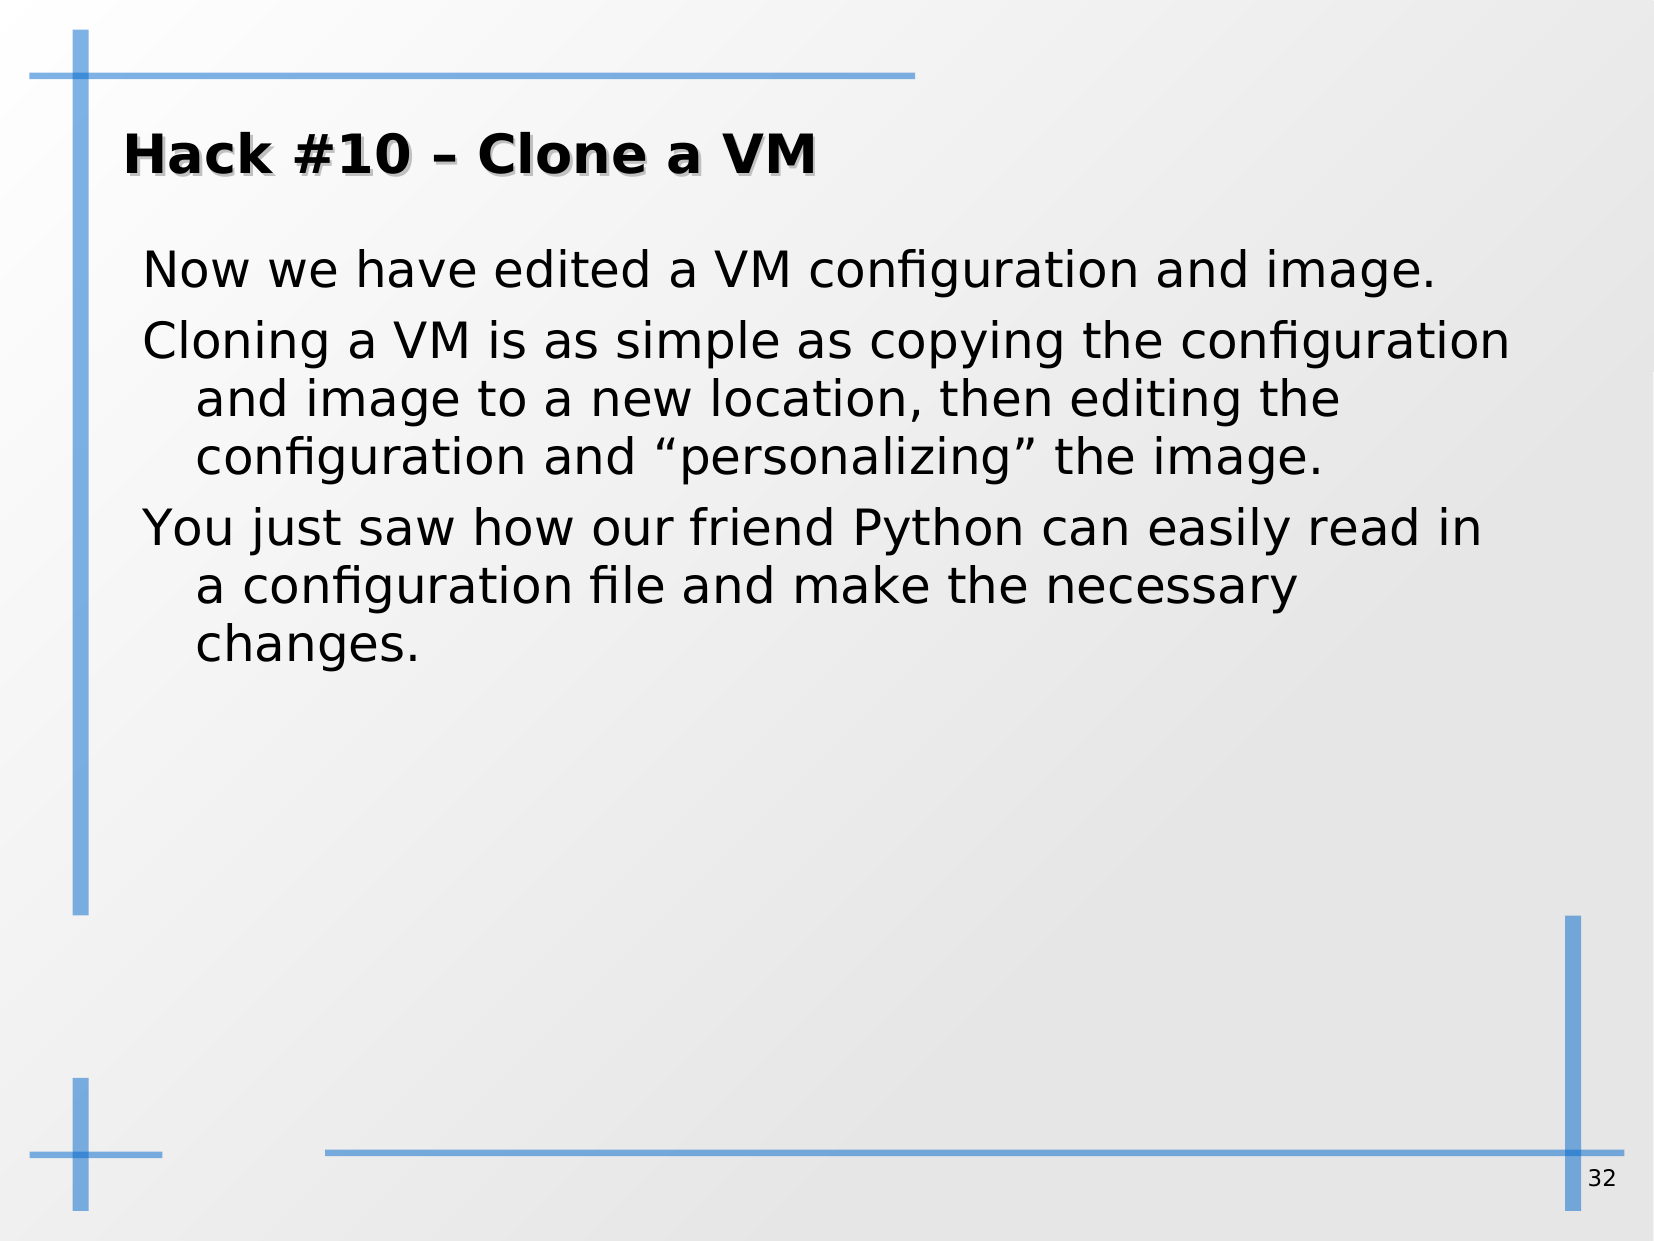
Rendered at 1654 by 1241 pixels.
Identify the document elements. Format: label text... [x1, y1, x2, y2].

title Hack #10 – Clone a VM [122, 91, 1524, 219]
list Now we have edited a VM configuration and image. Cloning a VM is as simple as copying the configuration and image to a new location, then editing the configuration and “personalizing” the image. You just saw how our friend Python can easily read in a configuration file and make the necessary changes. [124, 241, 1526, 1133]
